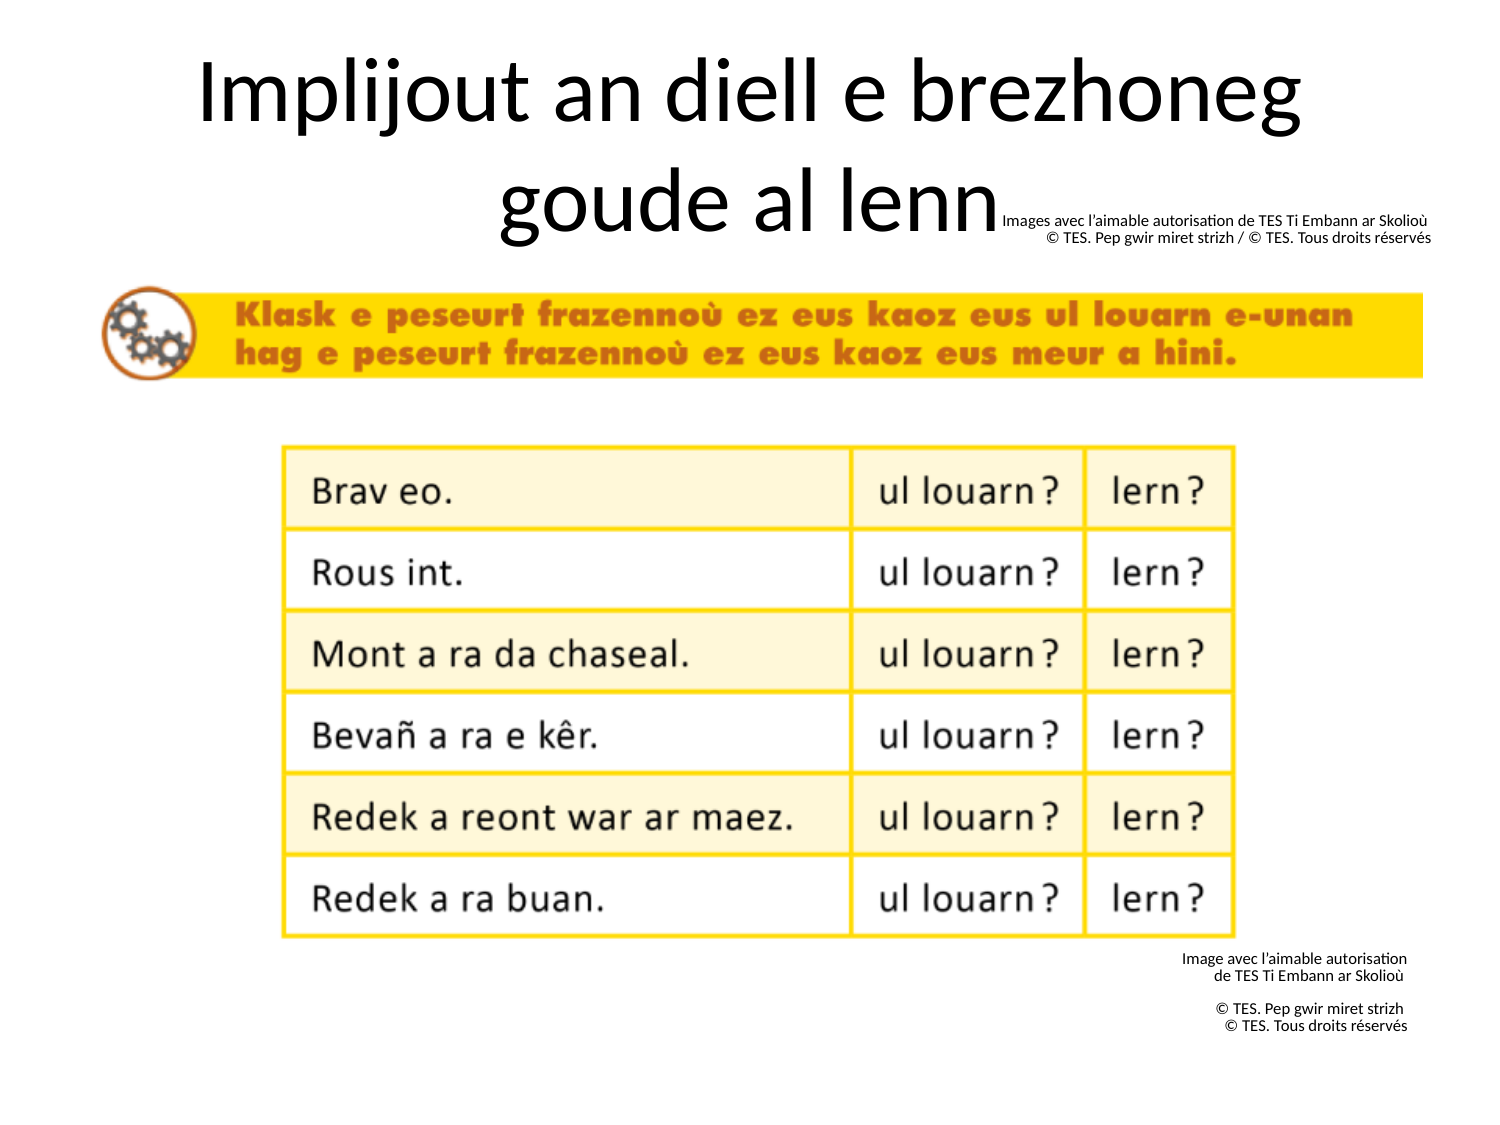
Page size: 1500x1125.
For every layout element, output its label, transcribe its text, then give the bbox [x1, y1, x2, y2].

text_box Images avec l’aimable autorisation de TES Ti Embann ar Skolioù © TES. Pep gwir miret strizh / © TES. Tous droits réservés [974, 206, 1447, 272]
text_box Image avec l’aimable autorisation de TES Ti Embann ar Skolioù © TES. Pep gwir miret strizh © TES. Tous droits réservés [1156, 944, 1423, 1063]
picture [77, 263, 1423, 978]
title Implijout an diell e brezhoneg goude al lenn [75, 44, 1425, 236]
